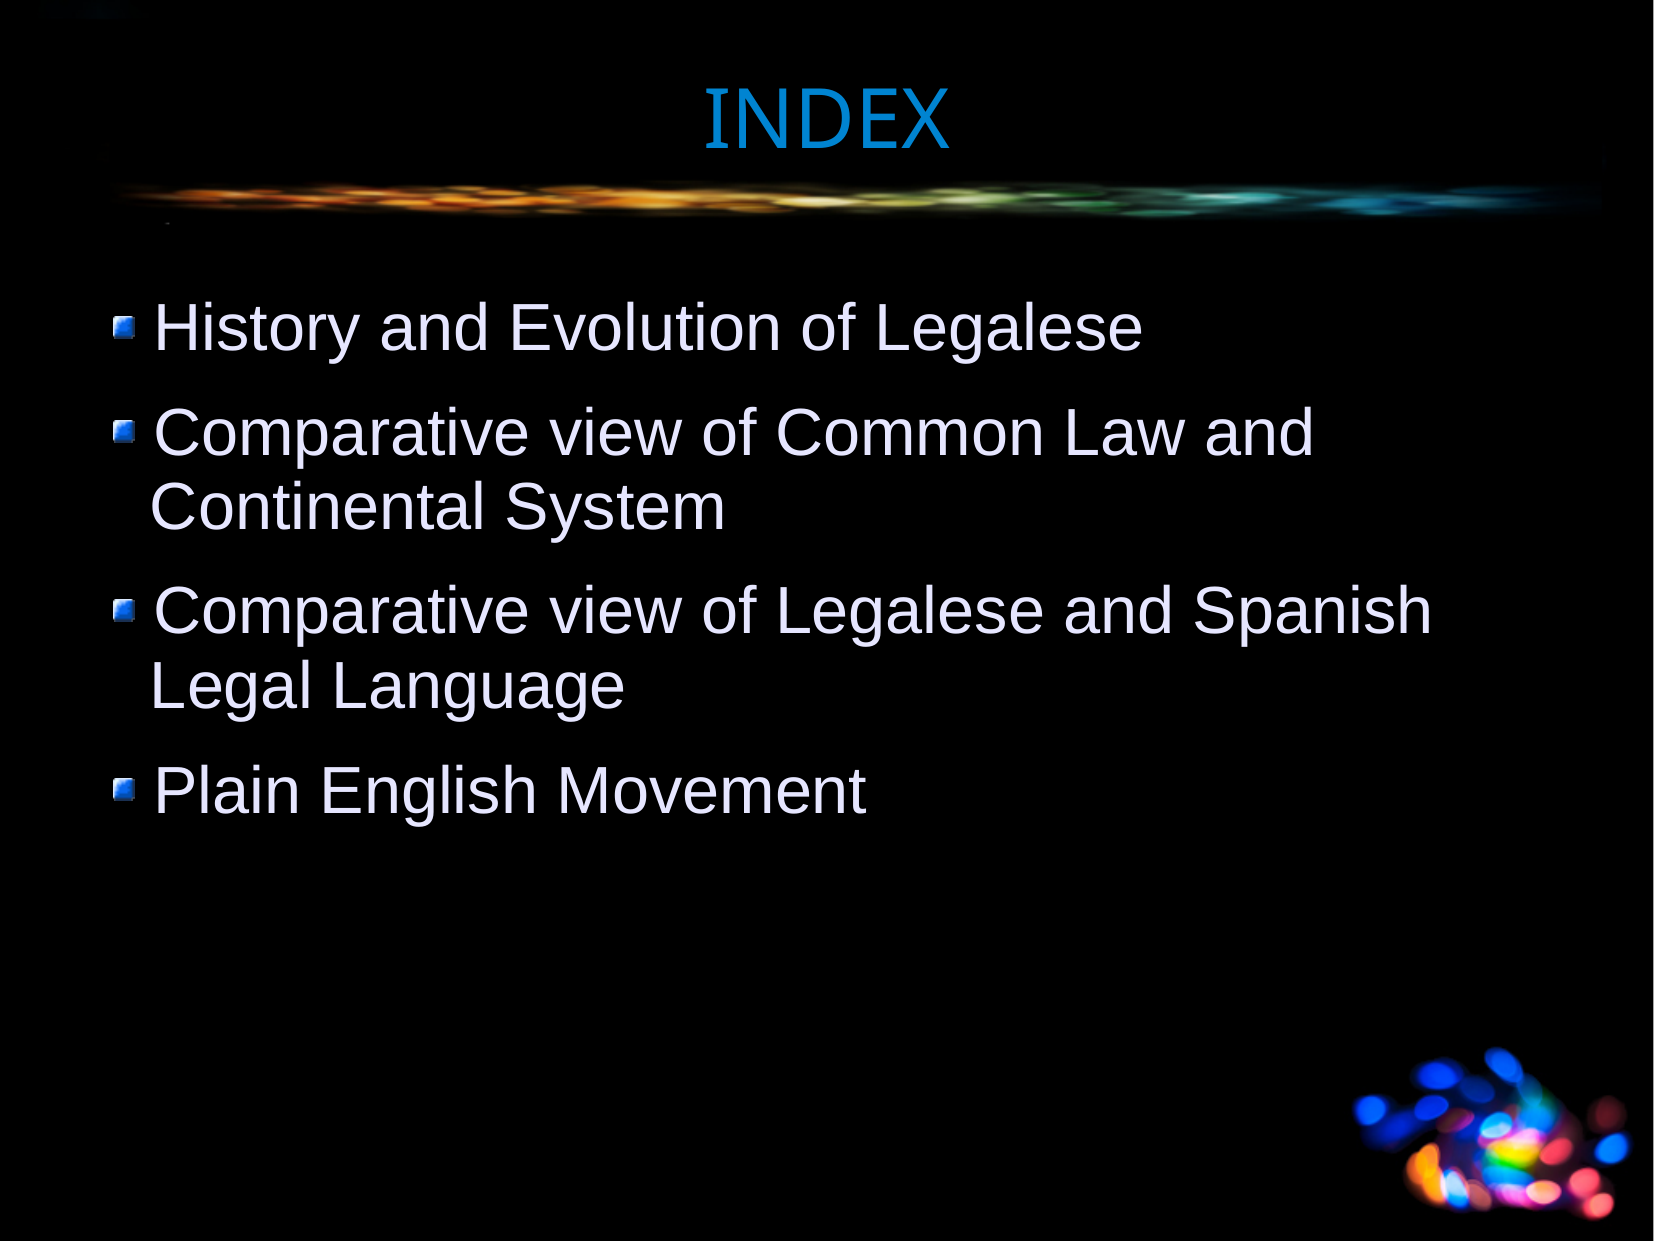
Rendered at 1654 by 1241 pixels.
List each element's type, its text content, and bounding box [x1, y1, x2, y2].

title INDEX [82, 19, 1571, 212]
list History and Evolution of Legalese Comparative view of Common Law and Continental System Comparative view of Legalese and Spanish Legal Language Plain English Movement [113, 290, 1602, 1094]
picture [0, 0, 1654, 1241]
